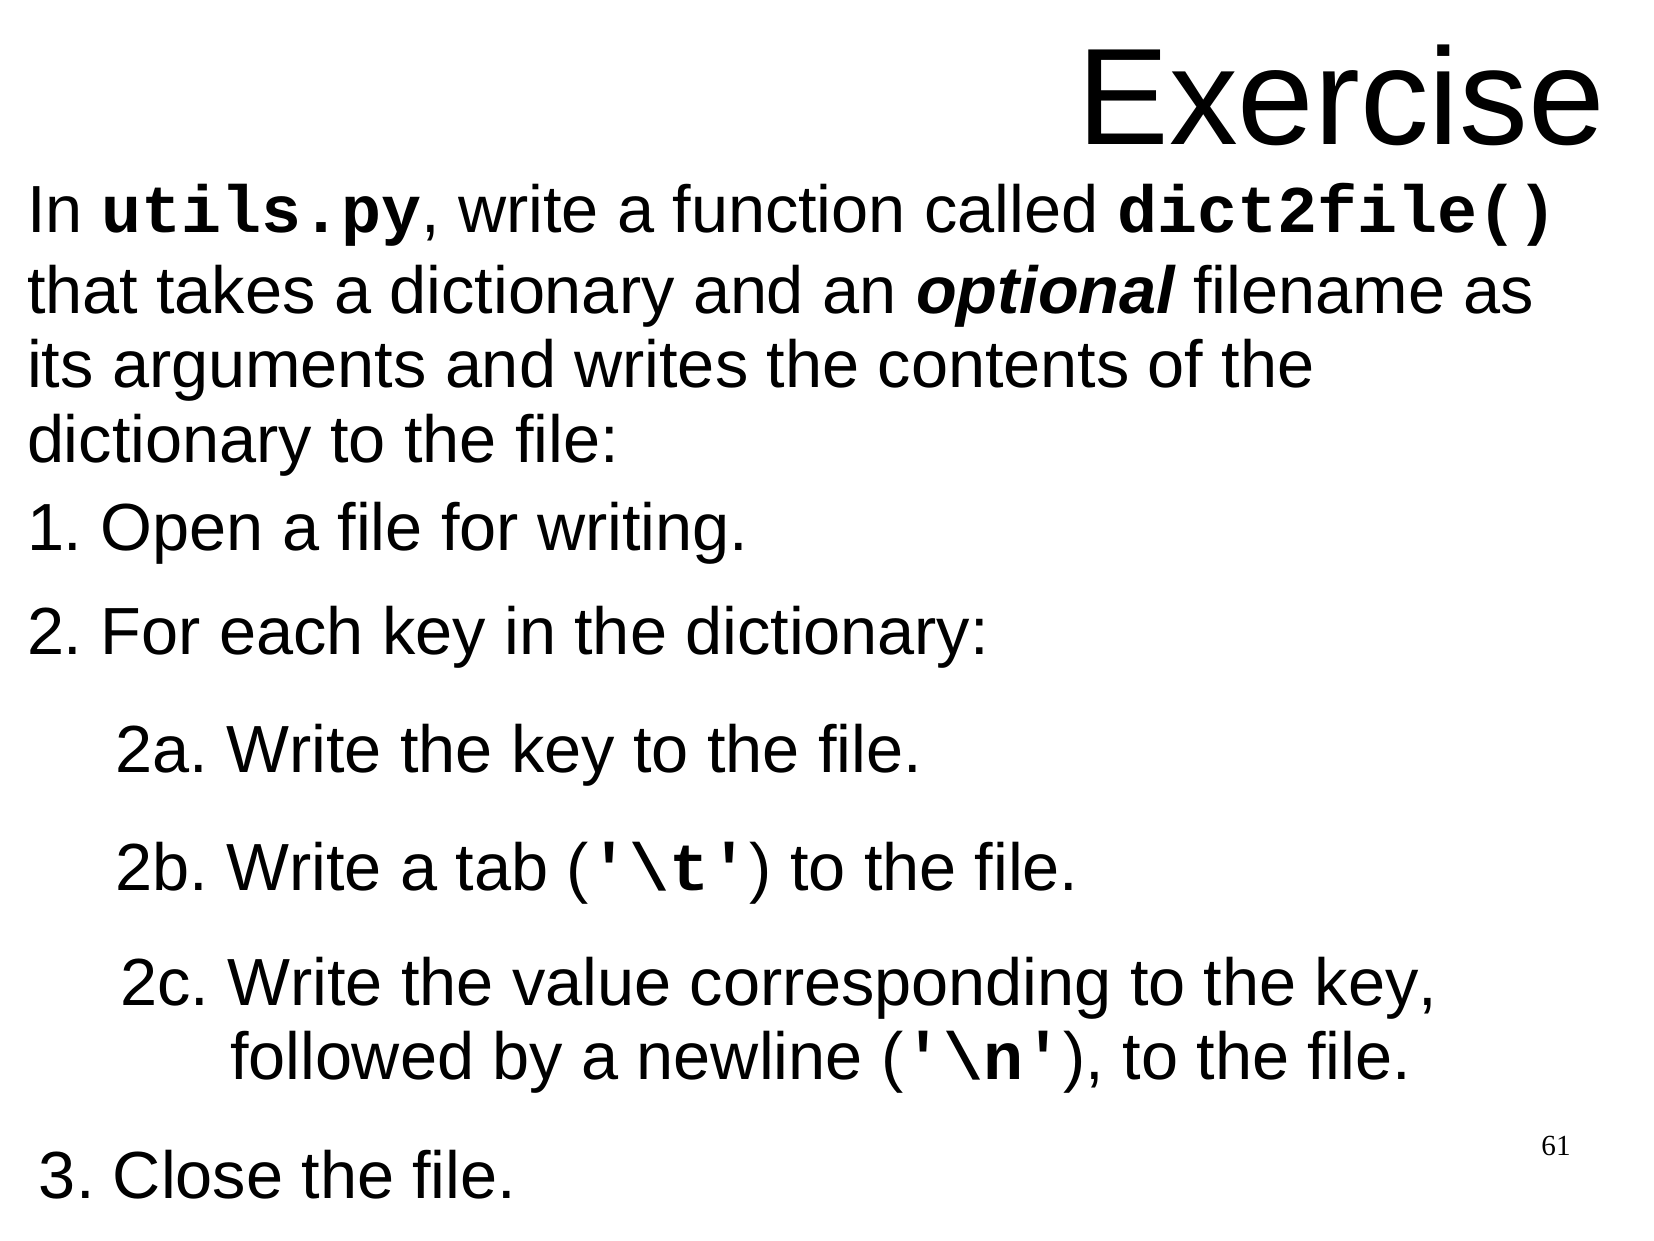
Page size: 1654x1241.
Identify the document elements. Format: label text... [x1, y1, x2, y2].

text_box 2b. Write a tab ('\t') to the file. [101, 822, 1094, 918]
text_box 3. Close the file. [24, 1130, 532, 1221]
text_box 2a. Write the key to the file. [101, 704, 938, 795]
text_box 2. For each key in the dictionary: [12, 586, 1006, 676]
text_box 1. Open a file for writing. [12, 483, 764, 573]
text_box 2c. Write the value corresponding to the key, followed by a newline ('\n'), to the file. [105, 937, 1506, 1108]
text_box Exercise [1062, 12, 1620, 182]
text_box In utils.py, write a function called dict2file() that takes a dictionary and an optional filename as its arguments and writes the contents of the dictionary to the file: [12, 164, 1591, 485]
